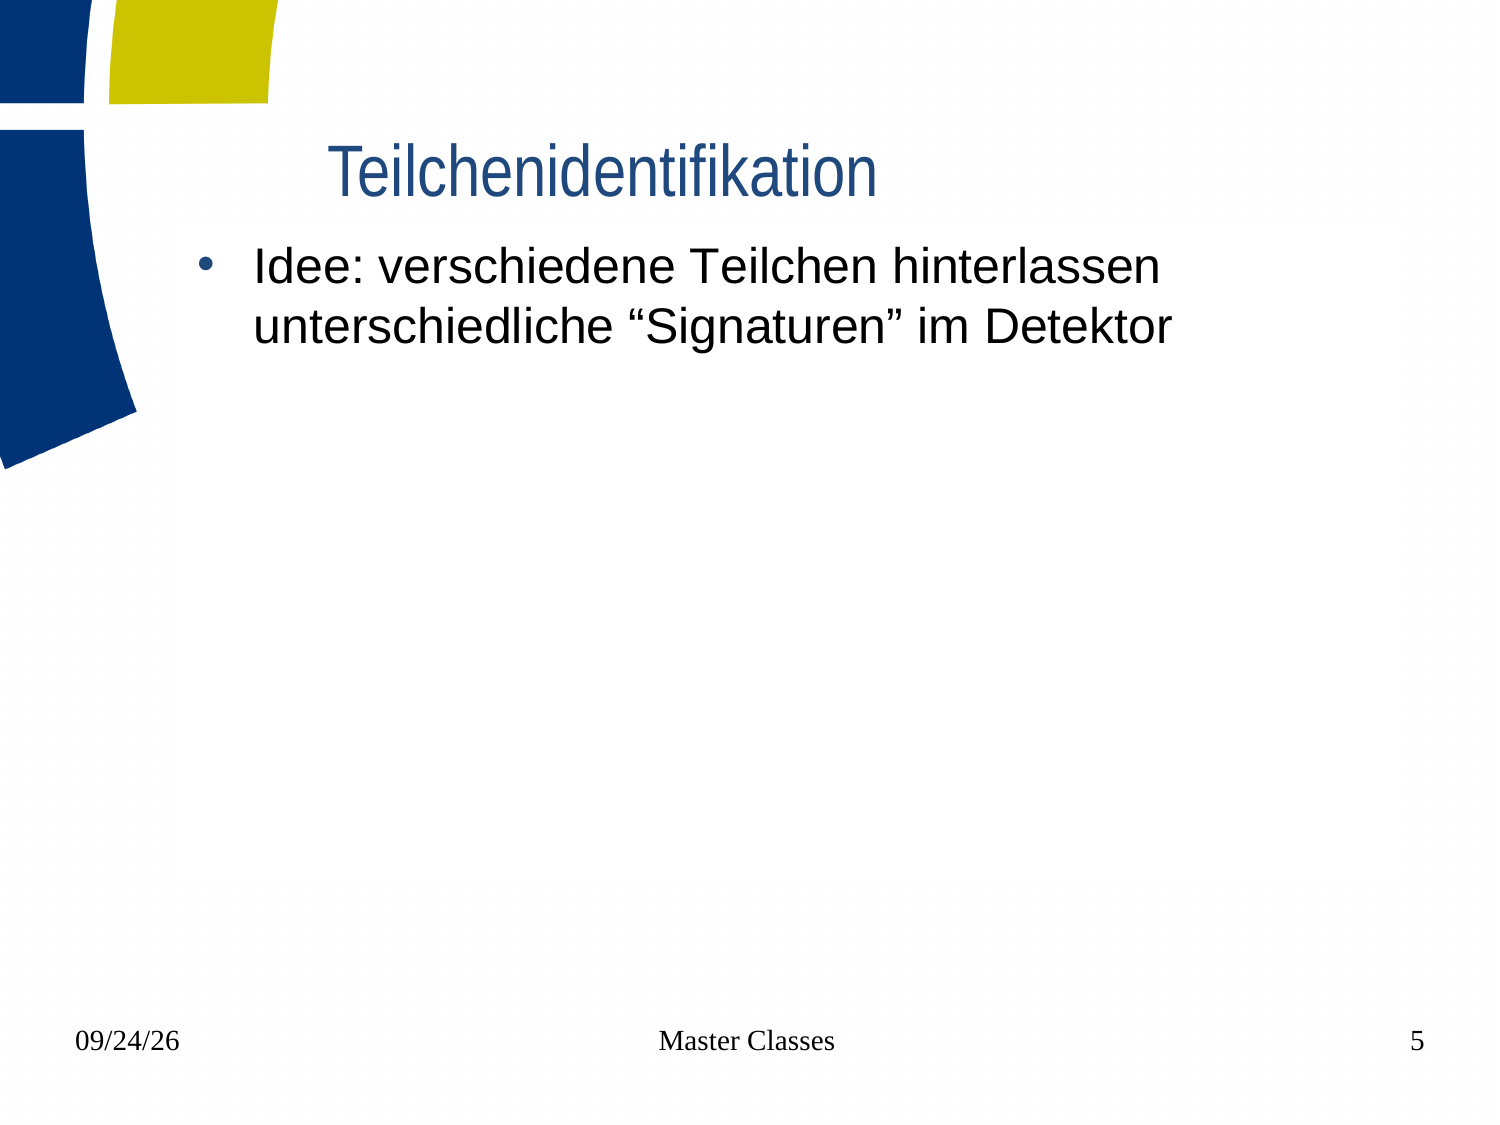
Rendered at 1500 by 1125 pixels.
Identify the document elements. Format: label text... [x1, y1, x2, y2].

picture [0, 0, 1500, 1125]
text_box Idee: verschiedene Teilchen hinterlassen unterschiedliche “Signaturen” im Detektor [183, 225, 1400, 879]
title Teilchenidentifikation [312, 101, 1400, 225]
